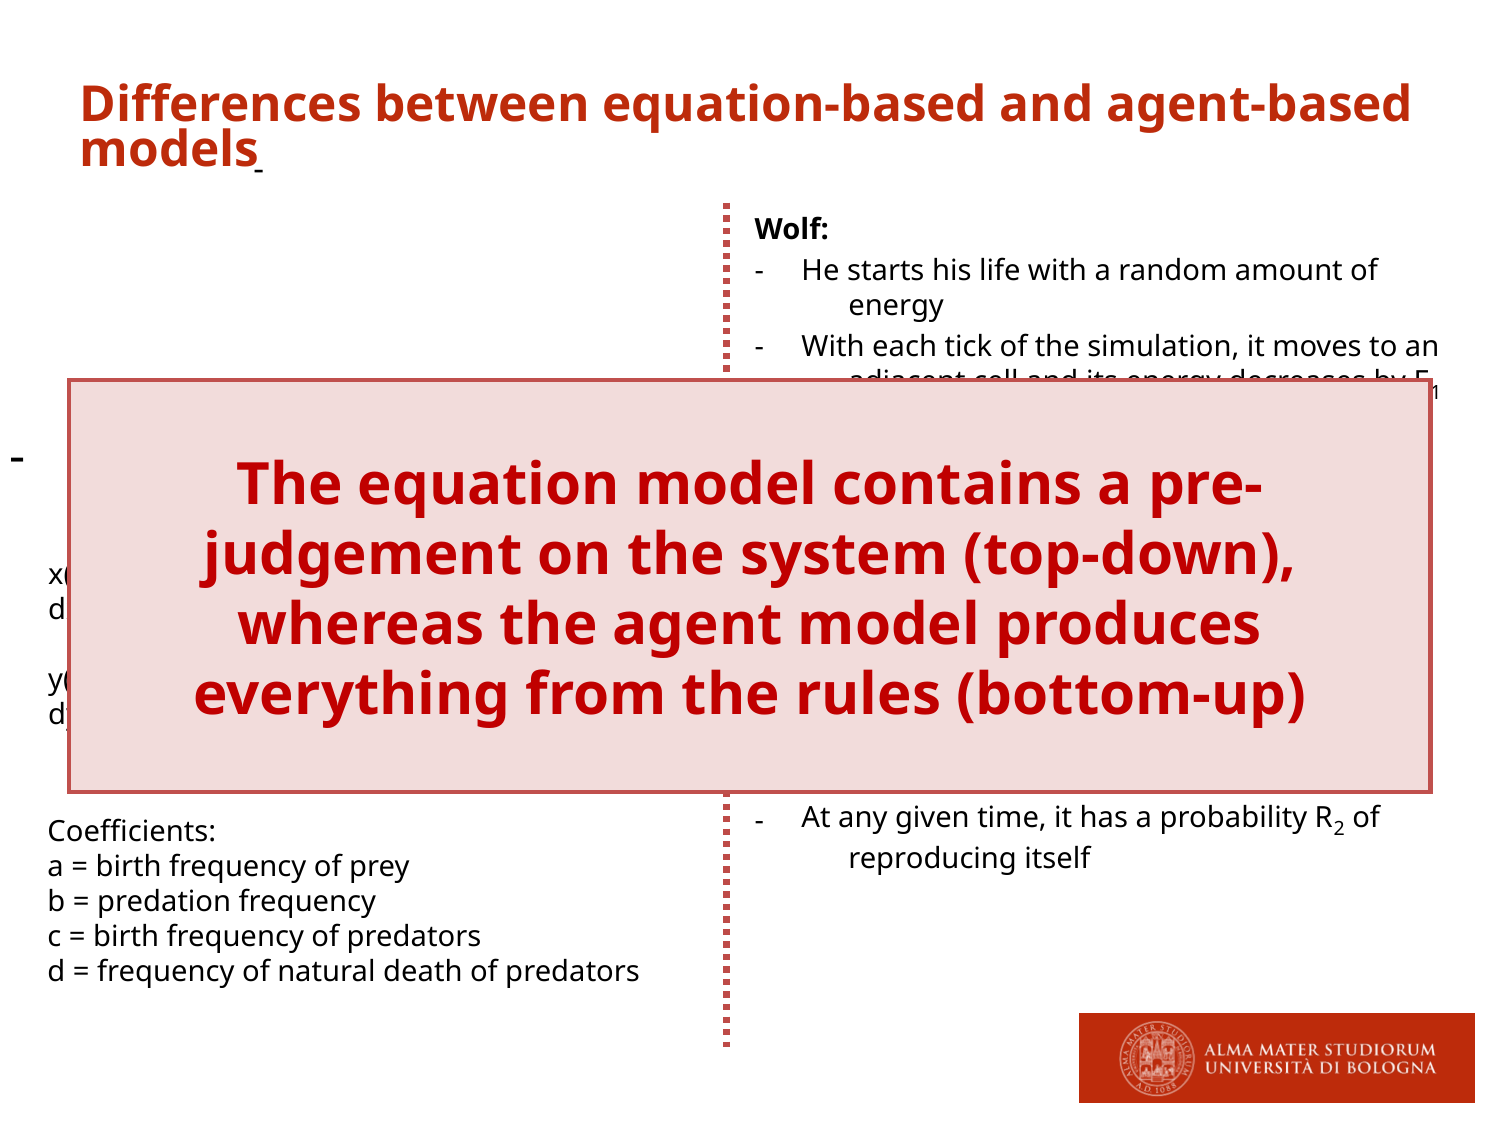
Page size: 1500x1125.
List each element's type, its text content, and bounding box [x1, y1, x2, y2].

text_box Coefficients: a = birth frequency of prey b = predation frequency c = birth frequency of predators d = frequency of natural death of predators [32, 804, 807, 1125]
text_box The equation model contains a pre-judgement on the system (top-down), whereas the agent model produces everything from the rules (bottom-up) [69, 379, 1431, 793]
text_box Wolf: He starts his life with a random amount of energy With each tick of the simulation, it moves to an adjacent cell and its energy decreases by E1 If a sheep is in the same box, it eats it and its energy increases by E 2 When the energy reaches 0, the wolf dies At any given time, it has a probability R1 of reproducing itself [739, 202, 1473, 699]
text_box [0, 137, 680, 1047]
list Differences between equation-based and agent-based models [64, 78, 1447, 185]
text_box Sheep: With each tick, it moves to an adjacent cell At any given time, it has a probability R2 of reproducing itself [739, 794, 1415, 946]
text_box x(t) = number of prey at time t dx(t)/dt = rate of change of the prey population over time y(t) = number of predators at time t dy(t)/dt = rate of change of the predator population over time t [33, 547, 680, 804]
